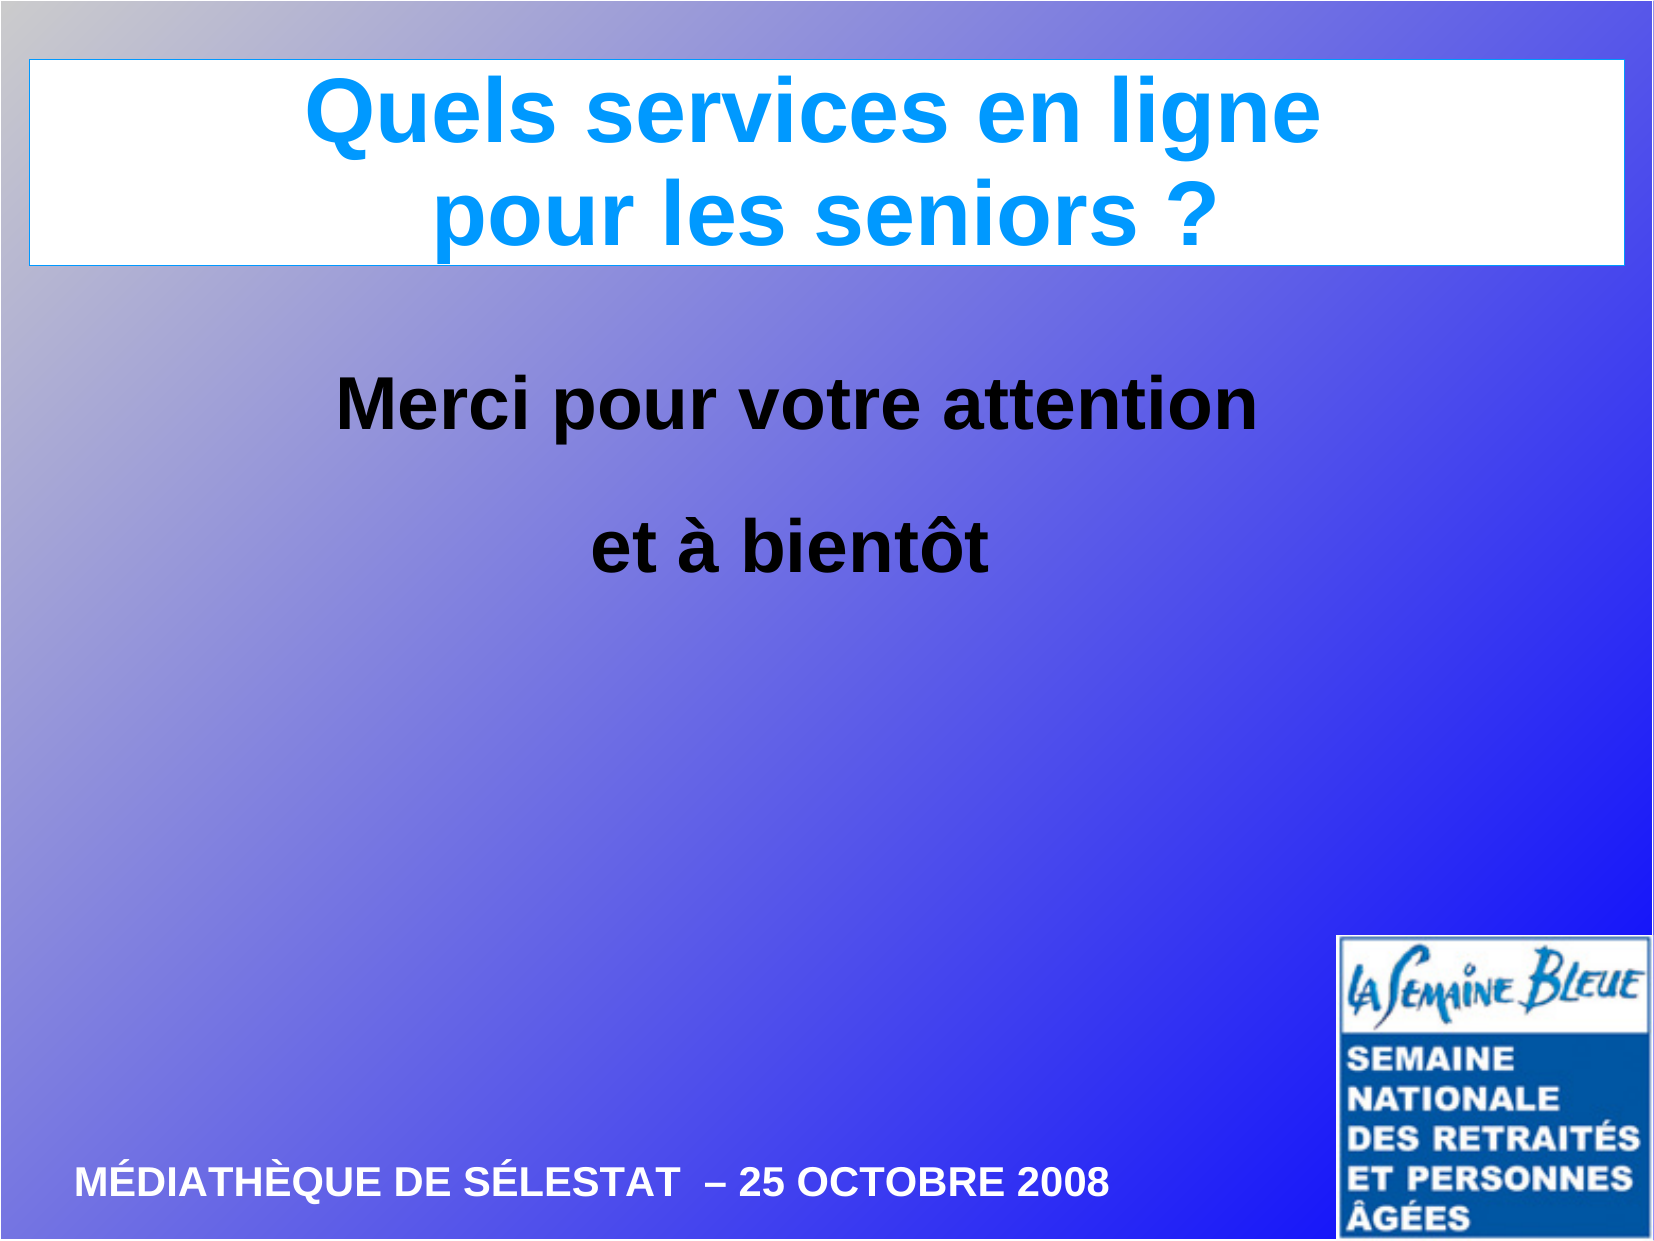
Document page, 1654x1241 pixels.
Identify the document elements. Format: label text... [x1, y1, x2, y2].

picture [1336, 935, 1654, 1241]
text_box [0, 0, 1654, 1241]
text_box Quels services en ligne pour les seniors ? [29, 59, 1625, 266]
text_box MÉDIATHÈQUE DE SÉLESTAT – 25 OCTOBRE 2008 [59, 1151, 1329, 1214]
text_box Merci pour votre attention et à bientôt [236, 354, 1359, 597]
